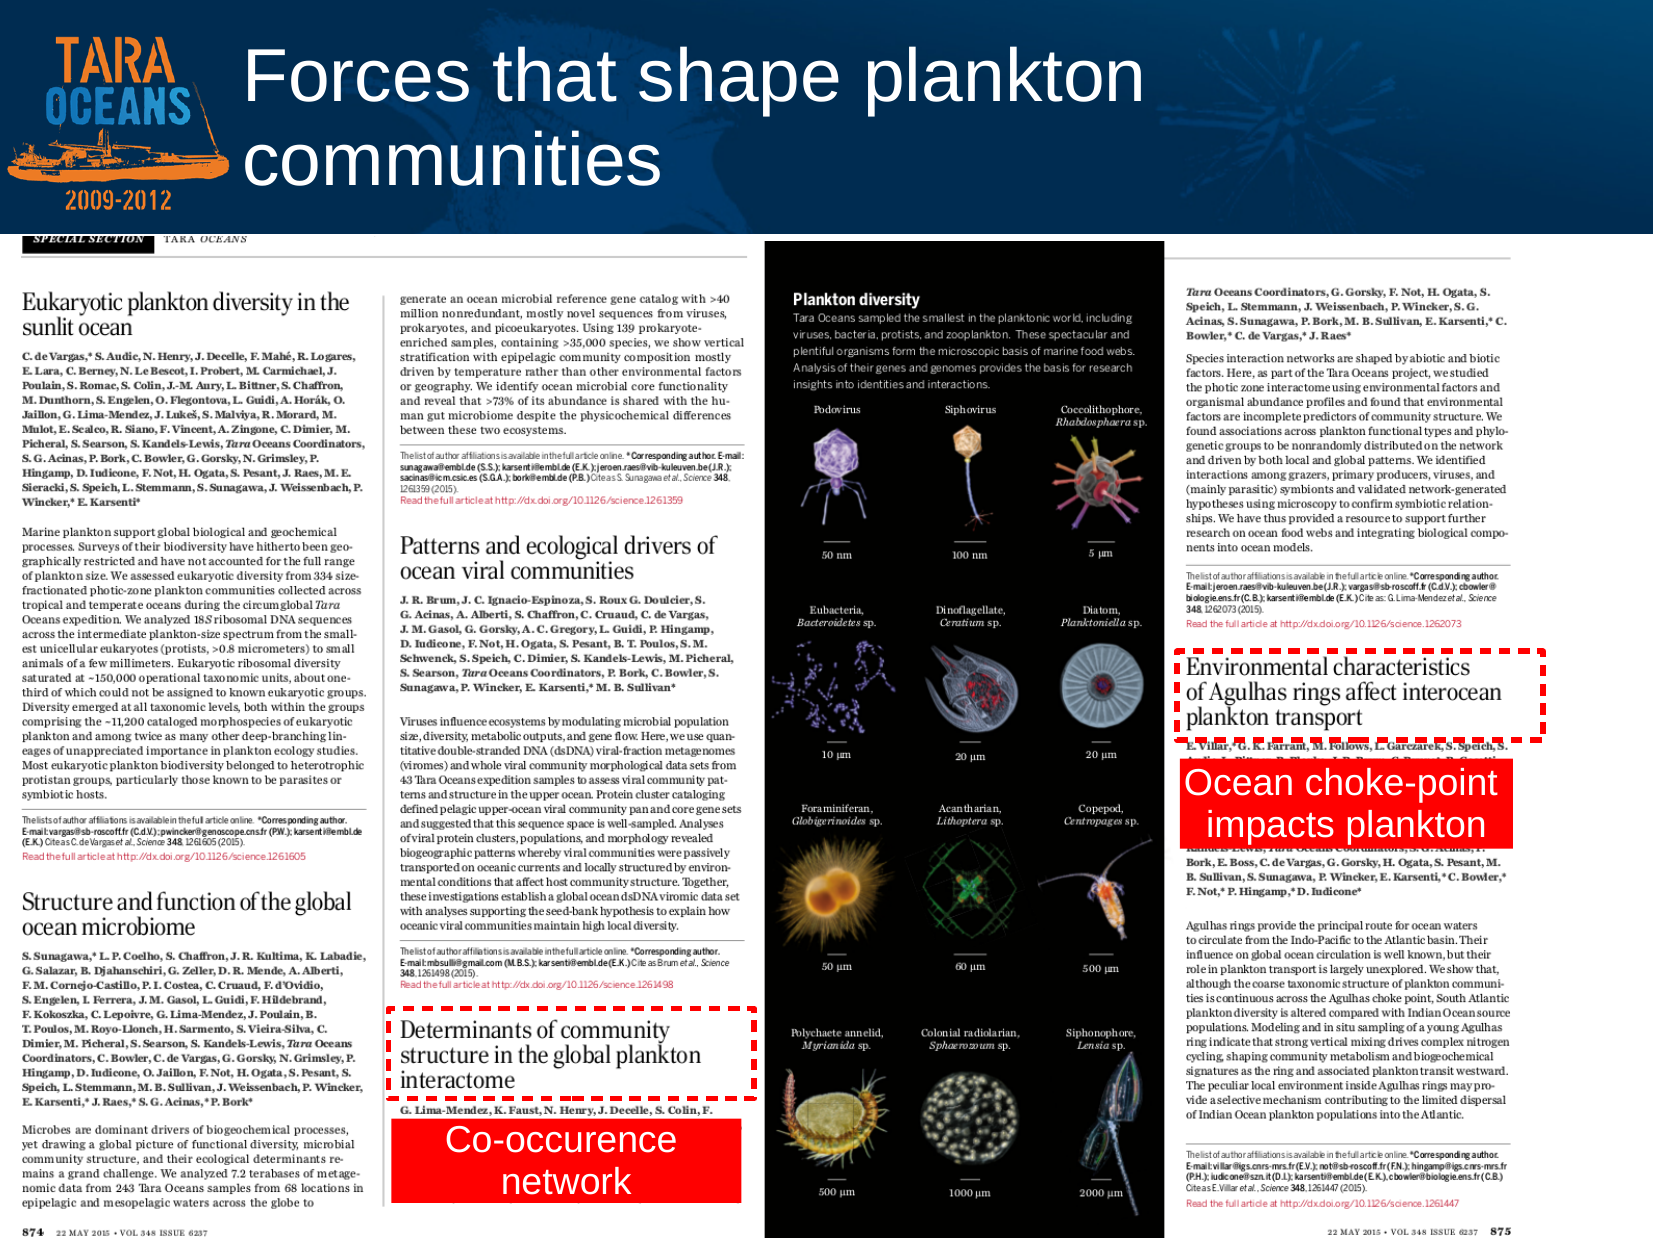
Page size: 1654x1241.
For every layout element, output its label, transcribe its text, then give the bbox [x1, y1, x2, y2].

text_box Co-occurence network [391, 1118, 742, 1203]
title Forces that shape plankton communities [242, 13, 1571, 222]
picture [0, 0, 1653, 234]
picture [764, 241, 1513, 1238]
text_box Ocean choke-point impacts plankton [1179, 758, 1513, 849]
picture [20, 236, 748, 1241]
